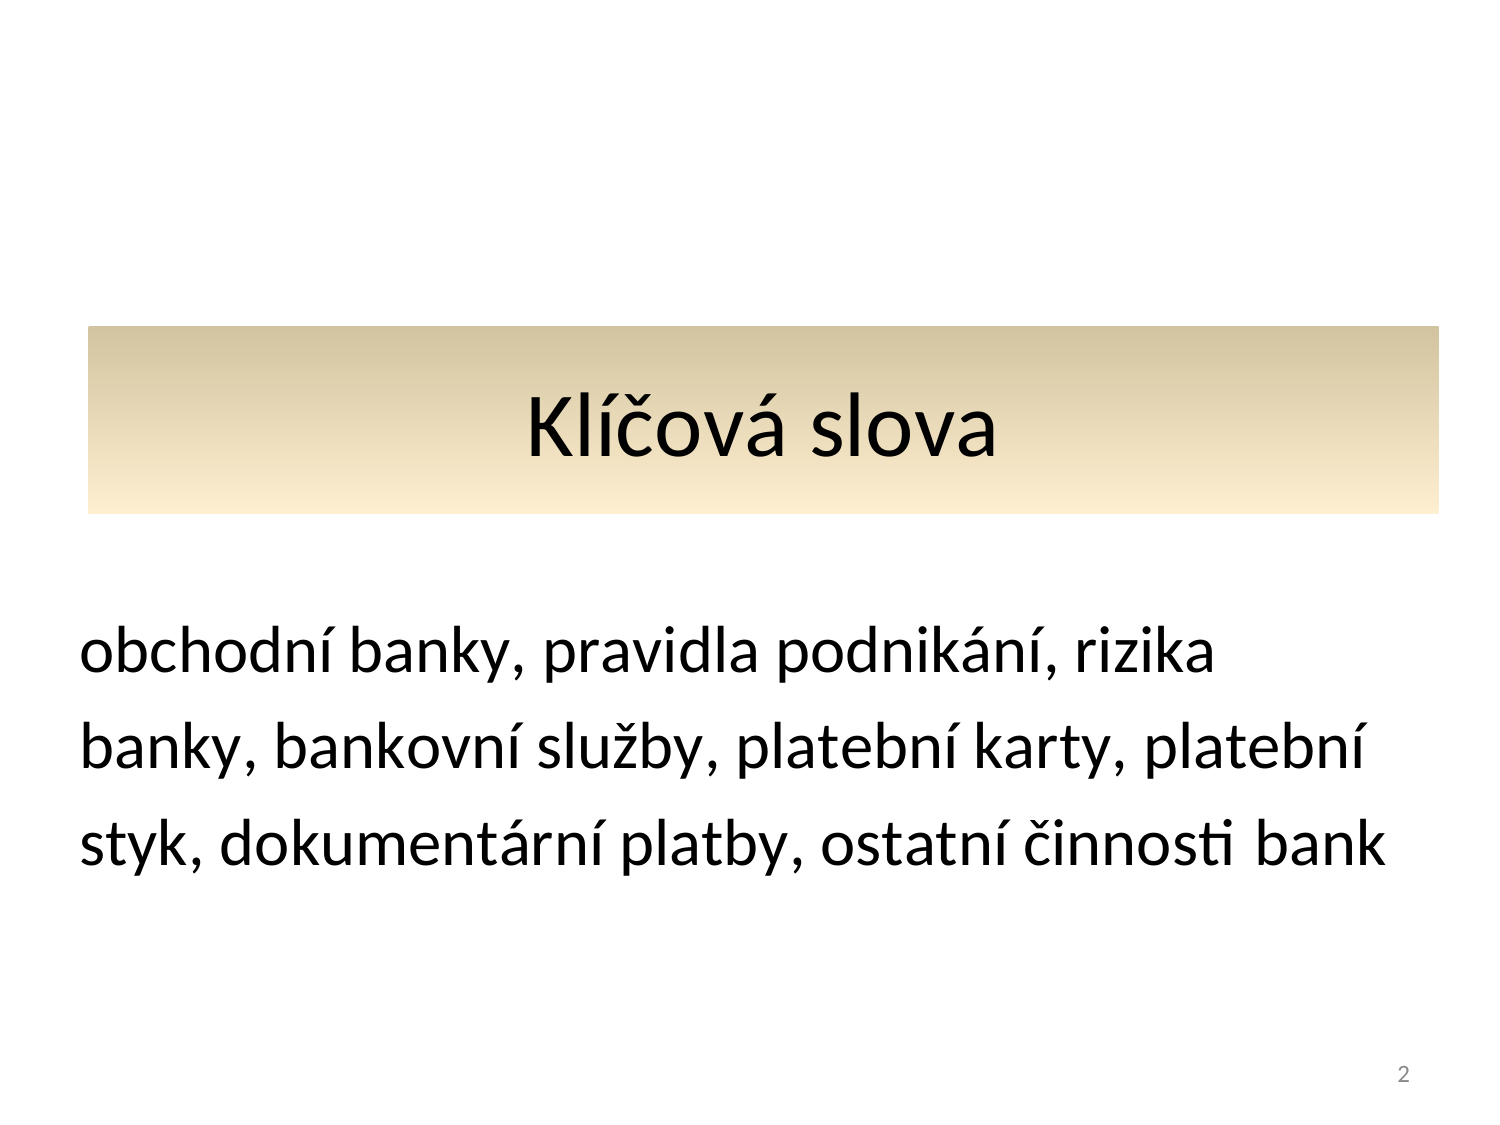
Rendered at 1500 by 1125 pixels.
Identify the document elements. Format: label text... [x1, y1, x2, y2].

title Klíčová slova [88, 326, 1439, 514]
list obchodní banky, pravidla podnikání, rizika banky, bankovní služby, platební karty, platební styk, dokumentární platby, ostatní činnosti bank [64, 597, 1439, 946]
text_box <číslo> [1074, 1042, 1426, 1103]
